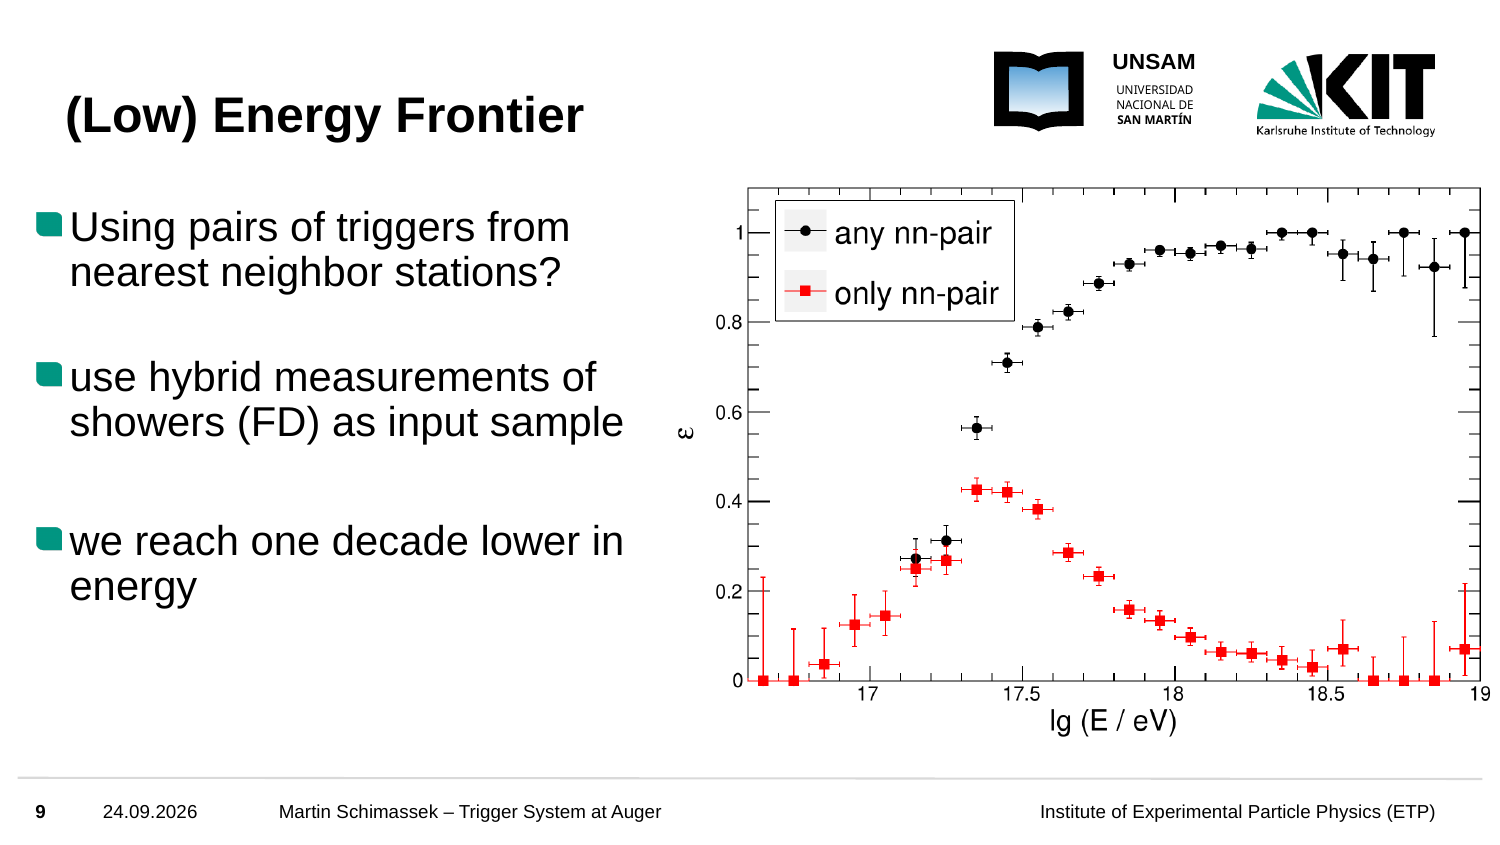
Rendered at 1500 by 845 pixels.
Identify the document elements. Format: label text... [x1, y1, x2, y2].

slide_number <number> [35, 778, 89, 844]
list Using pairs of triggers from nearest neighbor stations? use hybrid measurements of showers (FD) as input sample we reach one decade lower in energy [36, 205, 706, 740]
picture [659, 171, 1500, 740]
slide_number 01.11.2021 [102, 778, 272, 844]
title (Low) Energy Frontier [64, 48, 1192, 144]
picture [1257, 54, 1435, 137]
